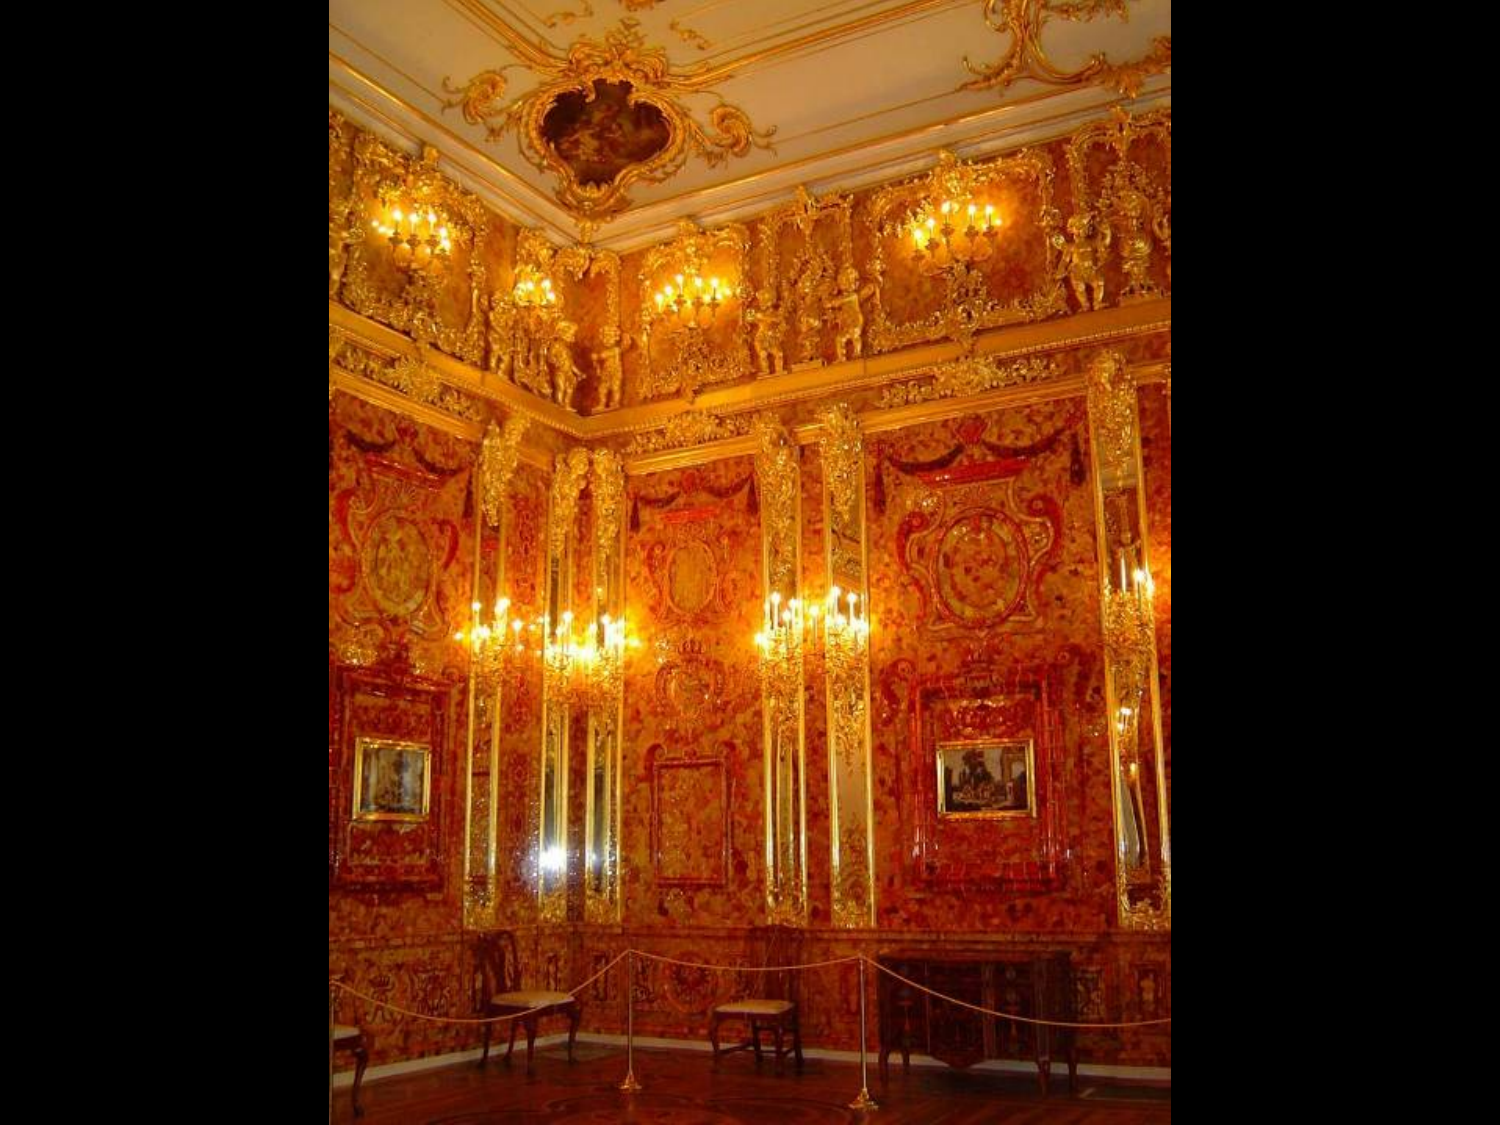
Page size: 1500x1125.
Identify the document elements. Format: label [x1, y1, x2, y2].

picture [329, 0, 1171, 1125]
